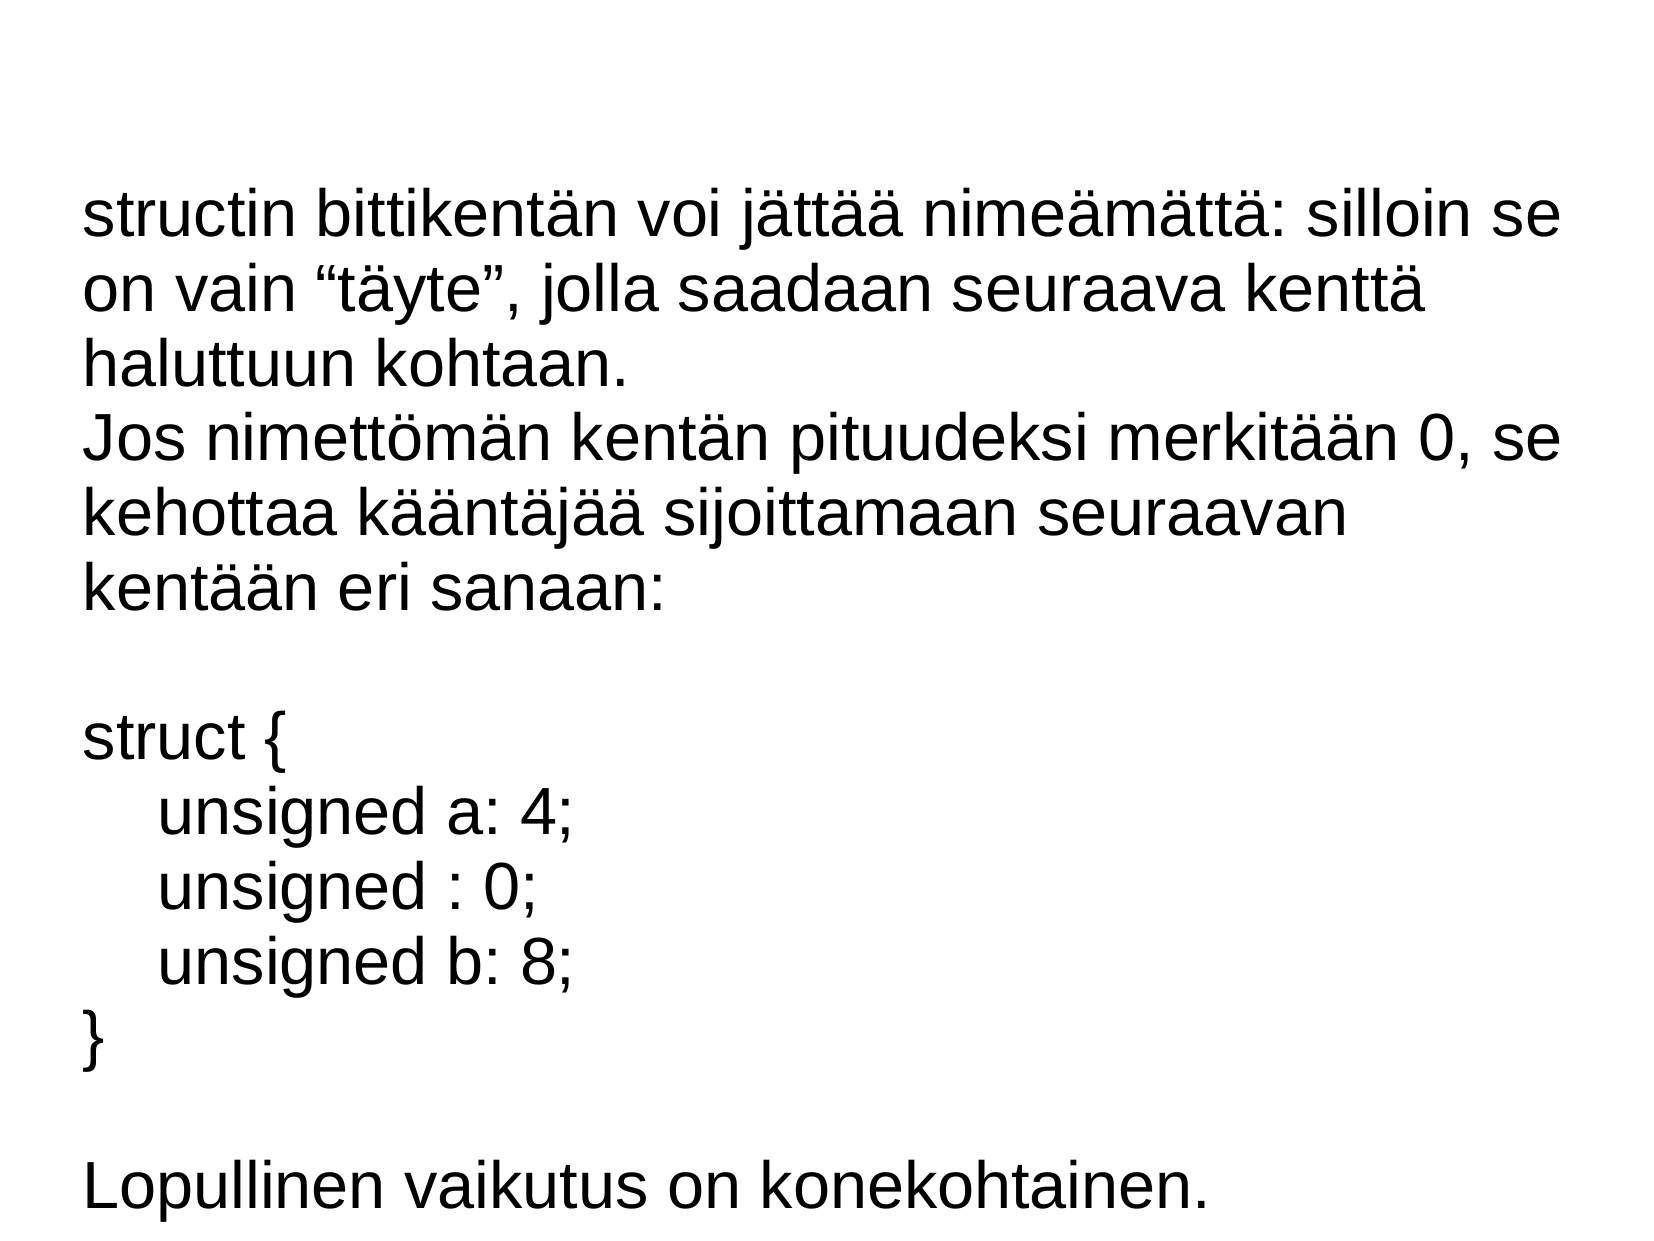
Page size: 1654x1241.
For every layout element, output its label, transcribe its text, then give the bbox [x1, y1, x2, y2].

text_box structin bittikentän voi jättää nimeämättä: silloin se on vain “täyte”, jolla saadaan seuraava kenttä haluttuun kohtaan. Jos nimettömän kentän pituudeksi merkitään 0, se kehottaa kääntäjää sijoittamaan seuraavan kentään eri sanaan: struct { unsigned a: 4; unsigned : 0; unsigned b: 8; } Lopullinen vaikutus on konekohtainen. [82, 176, 1571, 1223]
